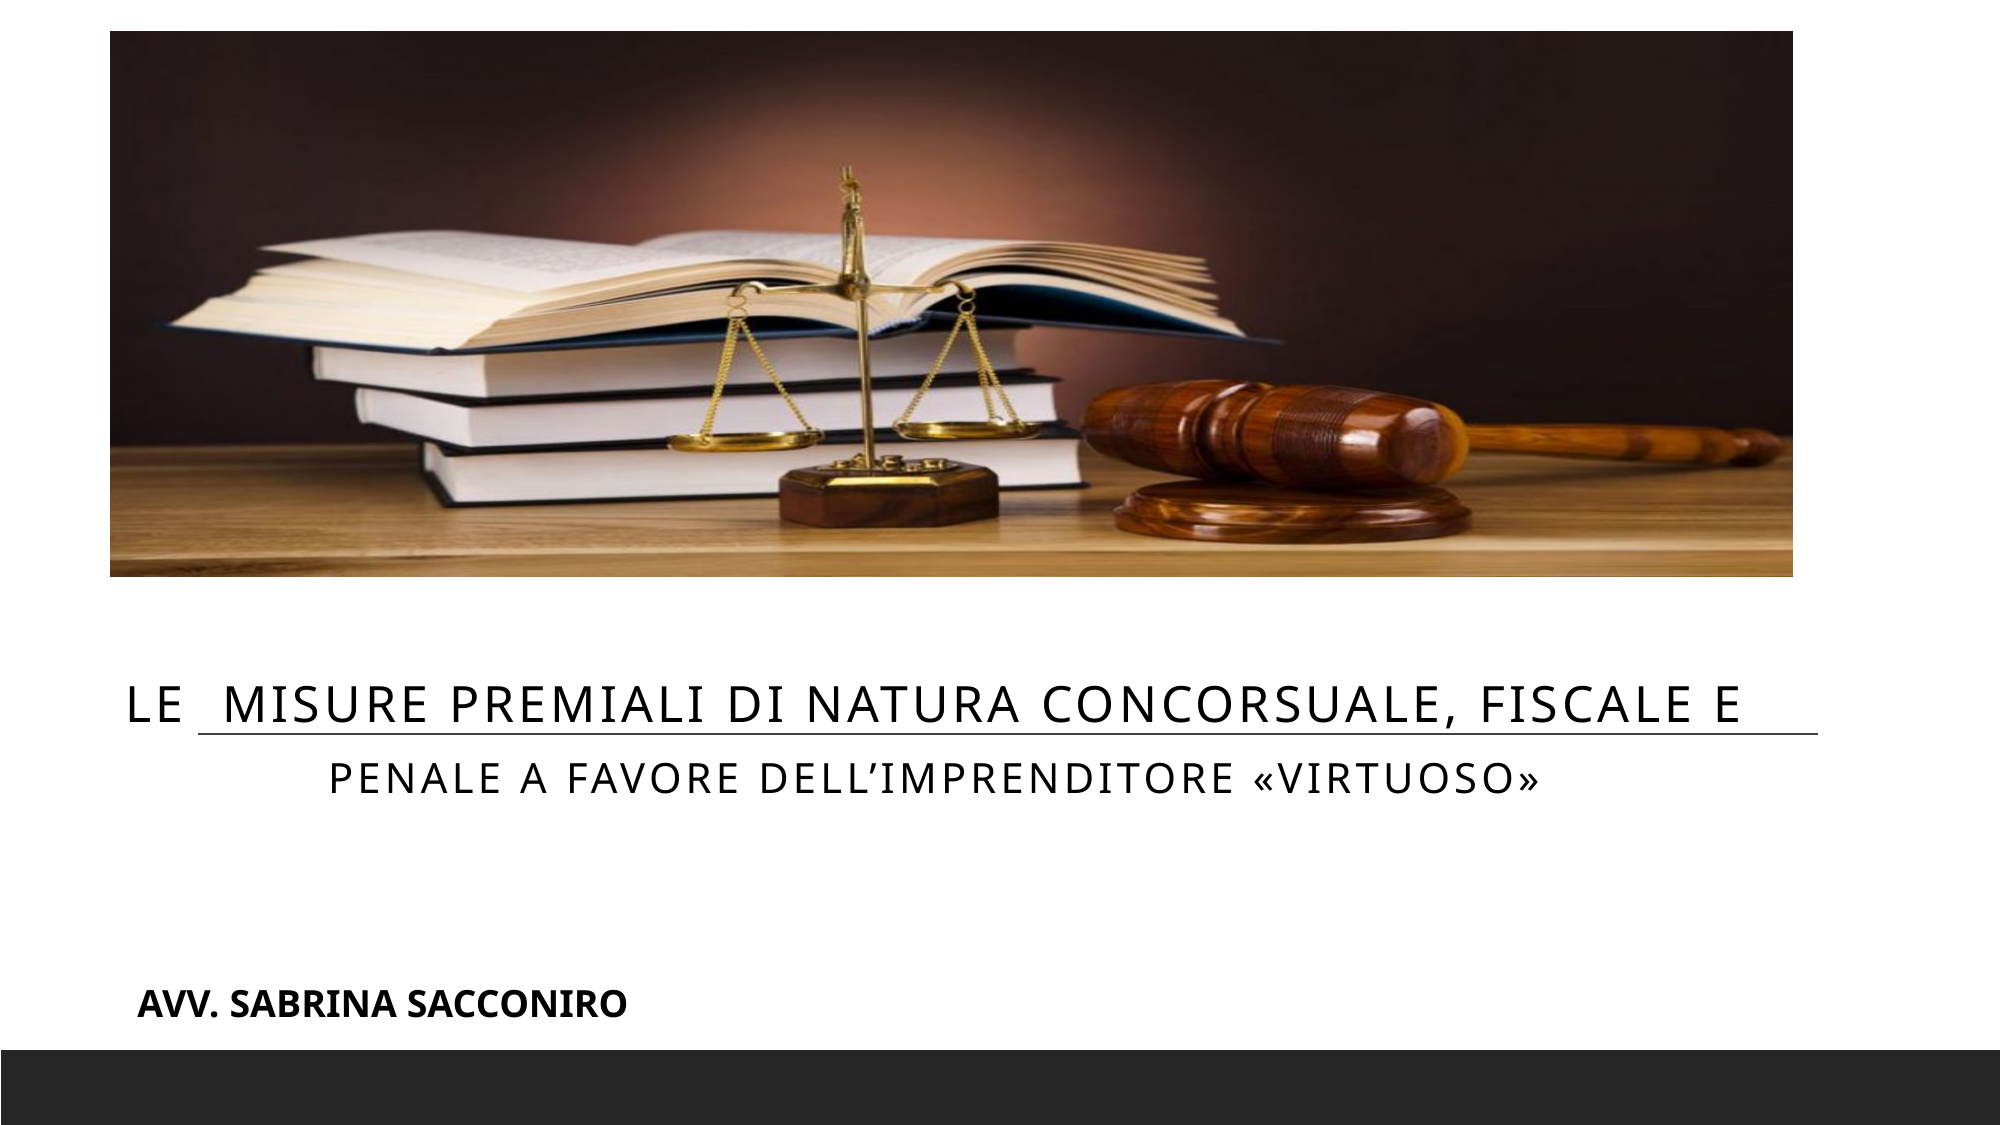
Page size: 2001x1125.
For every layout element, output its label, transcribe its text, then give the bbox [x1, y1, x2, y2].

title . [90, 0, 1871, 596]
picture [110, 31, 1793, 577]
subtitle Le misure premiali di natura concorsuale, fiscale e penale a favore dell’imprenditore «virtuoso» [110, 671, 1816, 1029]
text_box AVV. SABRINA SACCONIRO [68, 973, 699, 1033]
